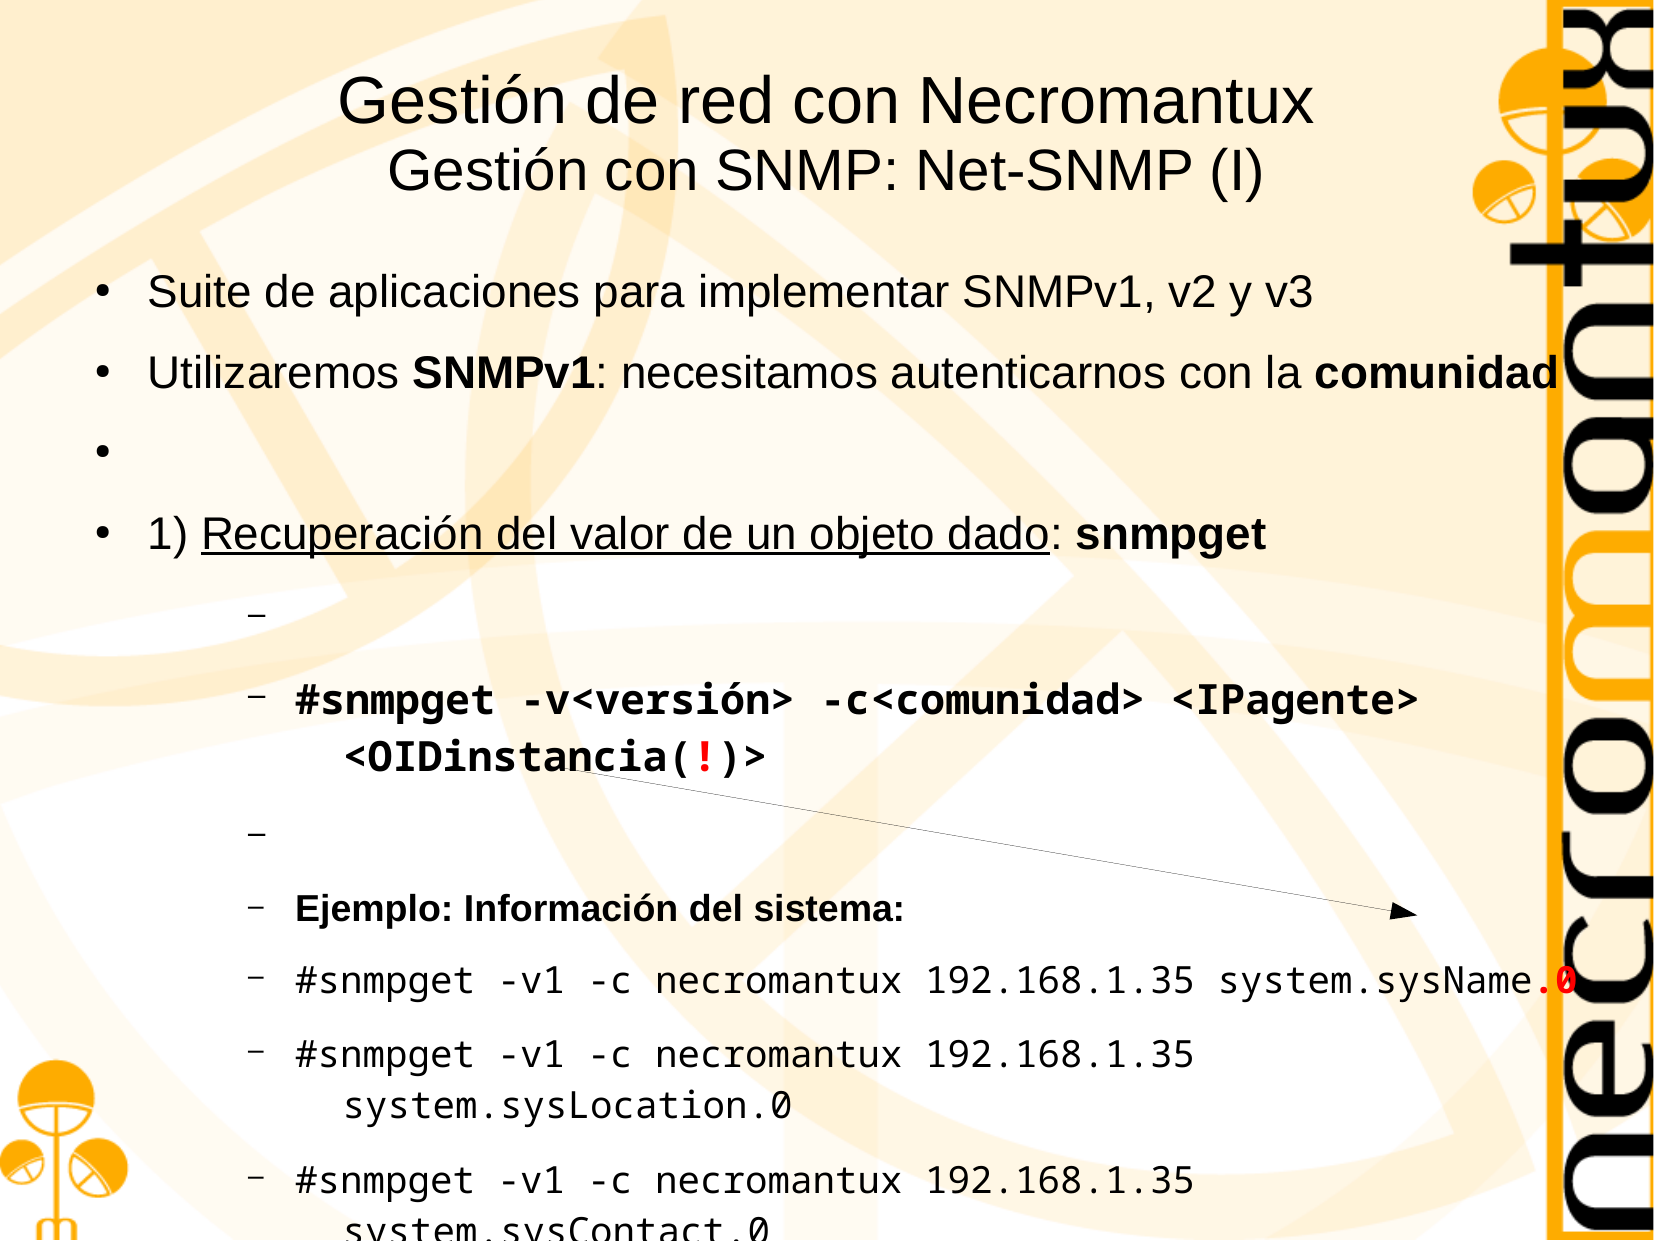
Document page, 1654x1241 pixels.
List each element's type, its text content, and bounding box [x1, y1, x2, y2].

picture [754, 1224, 764, 1240]
picture [468, 1227, 473, 1240]
picture [595, 1226, 607, 1240]
picture [0, 0, 1654, 1240]
picture [618, 1226, 628, 1240]
picture [663, 1234, 673, 1240]
picture [752, 1220, 762, 1235]
title Gestión de red con Necromantux Gestión con SNMP: Net-SNMP (I) [82, 54, 1571, 211]
picture [438, 1226, 449, 1232]
picture [460, 1226, 465, 1240]
list Suite de aplicaciones para implementar SNMPv1, v2 y v3 Utilizaremos SNMPv1: necesitamos autenticarnos con la comunidad 1) Recuperación del valor de un objeto dado: snmpget #snmpget -v<versión> -c<comunidad> <IPagente> <OIDinstancia(!)> Ejemplo: Información del sistema: #snmpget -v1 -c necromantux 192.168.1.35 system.sysName.0 #snmpget -v1 -c necromantux 192.168.1.35 system.sysLocation.0 #snmpget -v1 -c necromantux 192.168.1.35 system.sysContact.0 #snmpget -v1 -c necromantux 192.168.1.35 system.sysServices.0 [59, 265, 1595, 1215]
